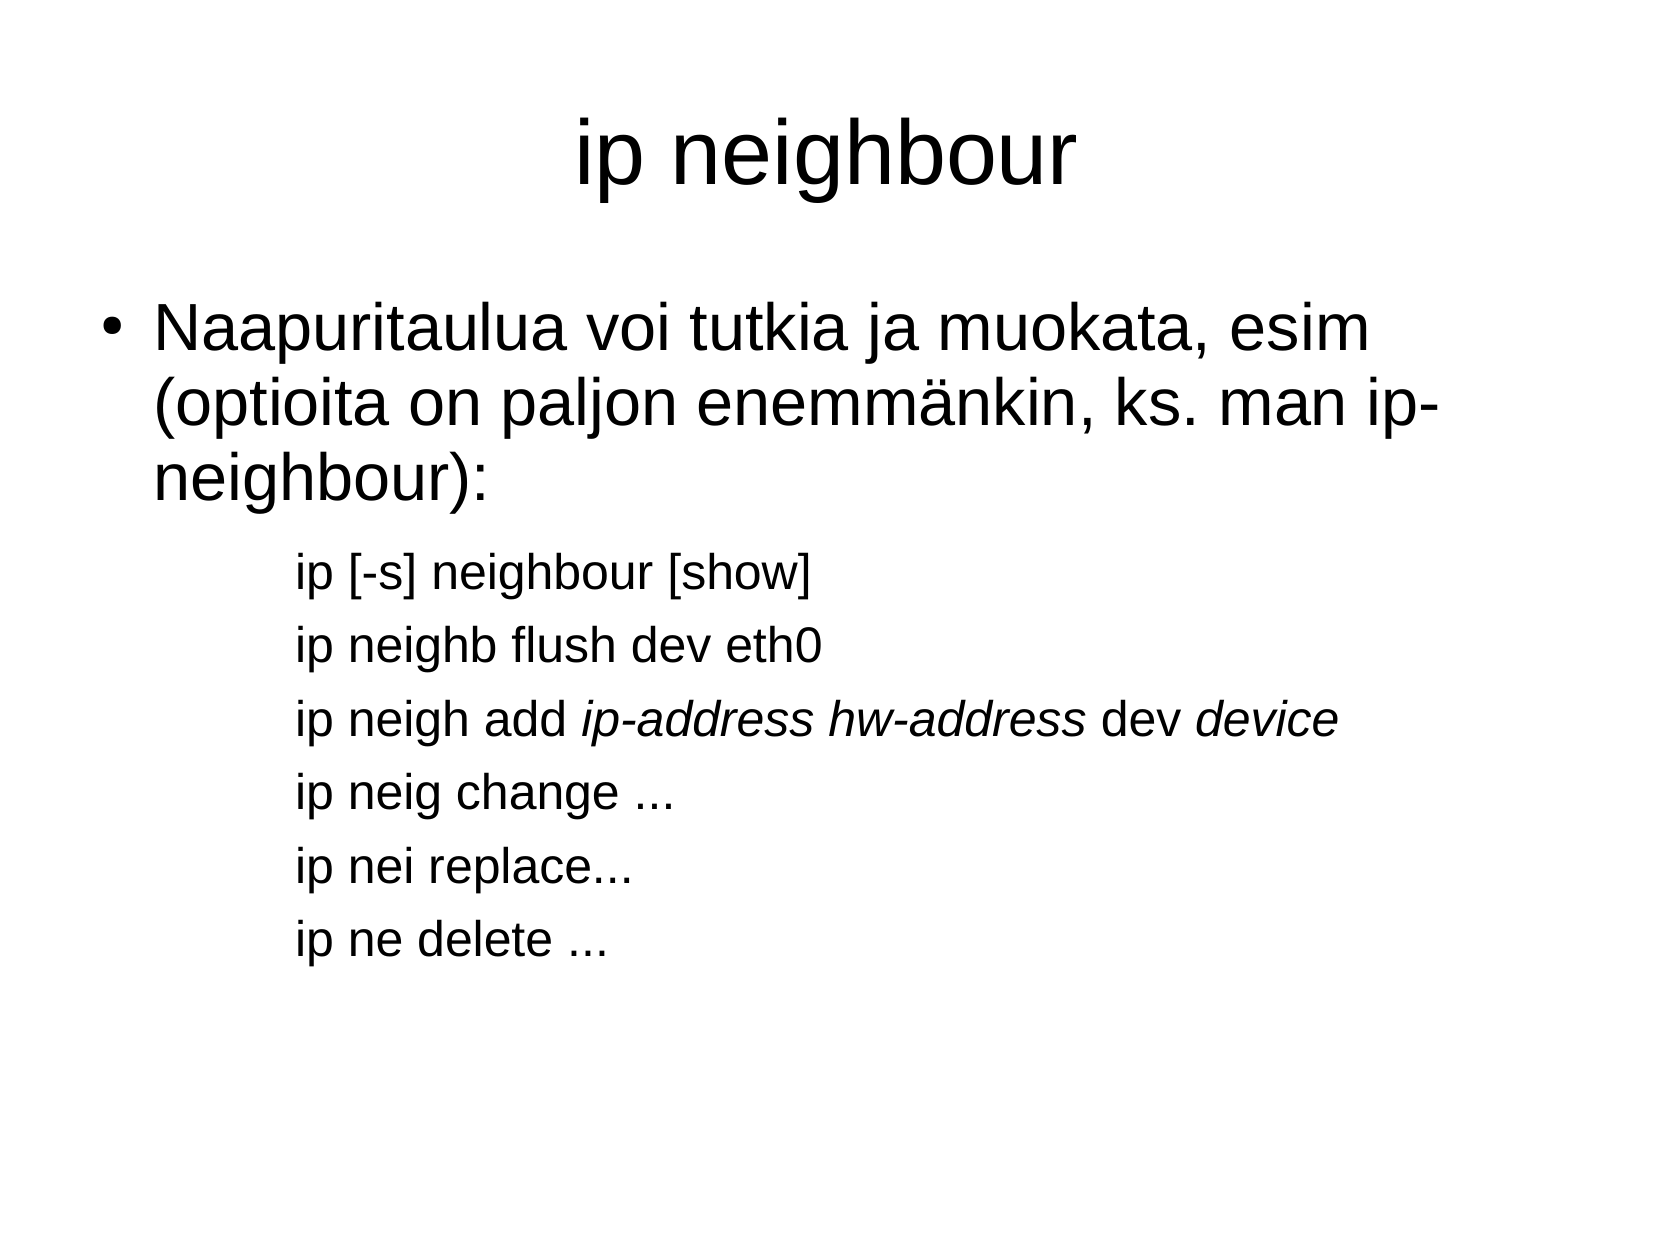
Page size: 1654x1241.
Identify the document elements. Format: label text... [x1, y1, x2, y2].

title ip neighbour [82, 49, 1571, 257]
list Naapuritaulua voi tutkia ja muokata, esim (optioita on paljon enemmänkin, ks. man ip-neighbour): ip [-s] neighbour [show] ip neighb flush dev eth0 ip neigh add ip-address hw-address dev device ip neig change ... ip nei replace... ip ne delete ... [82, 290, 1571, 1010]
